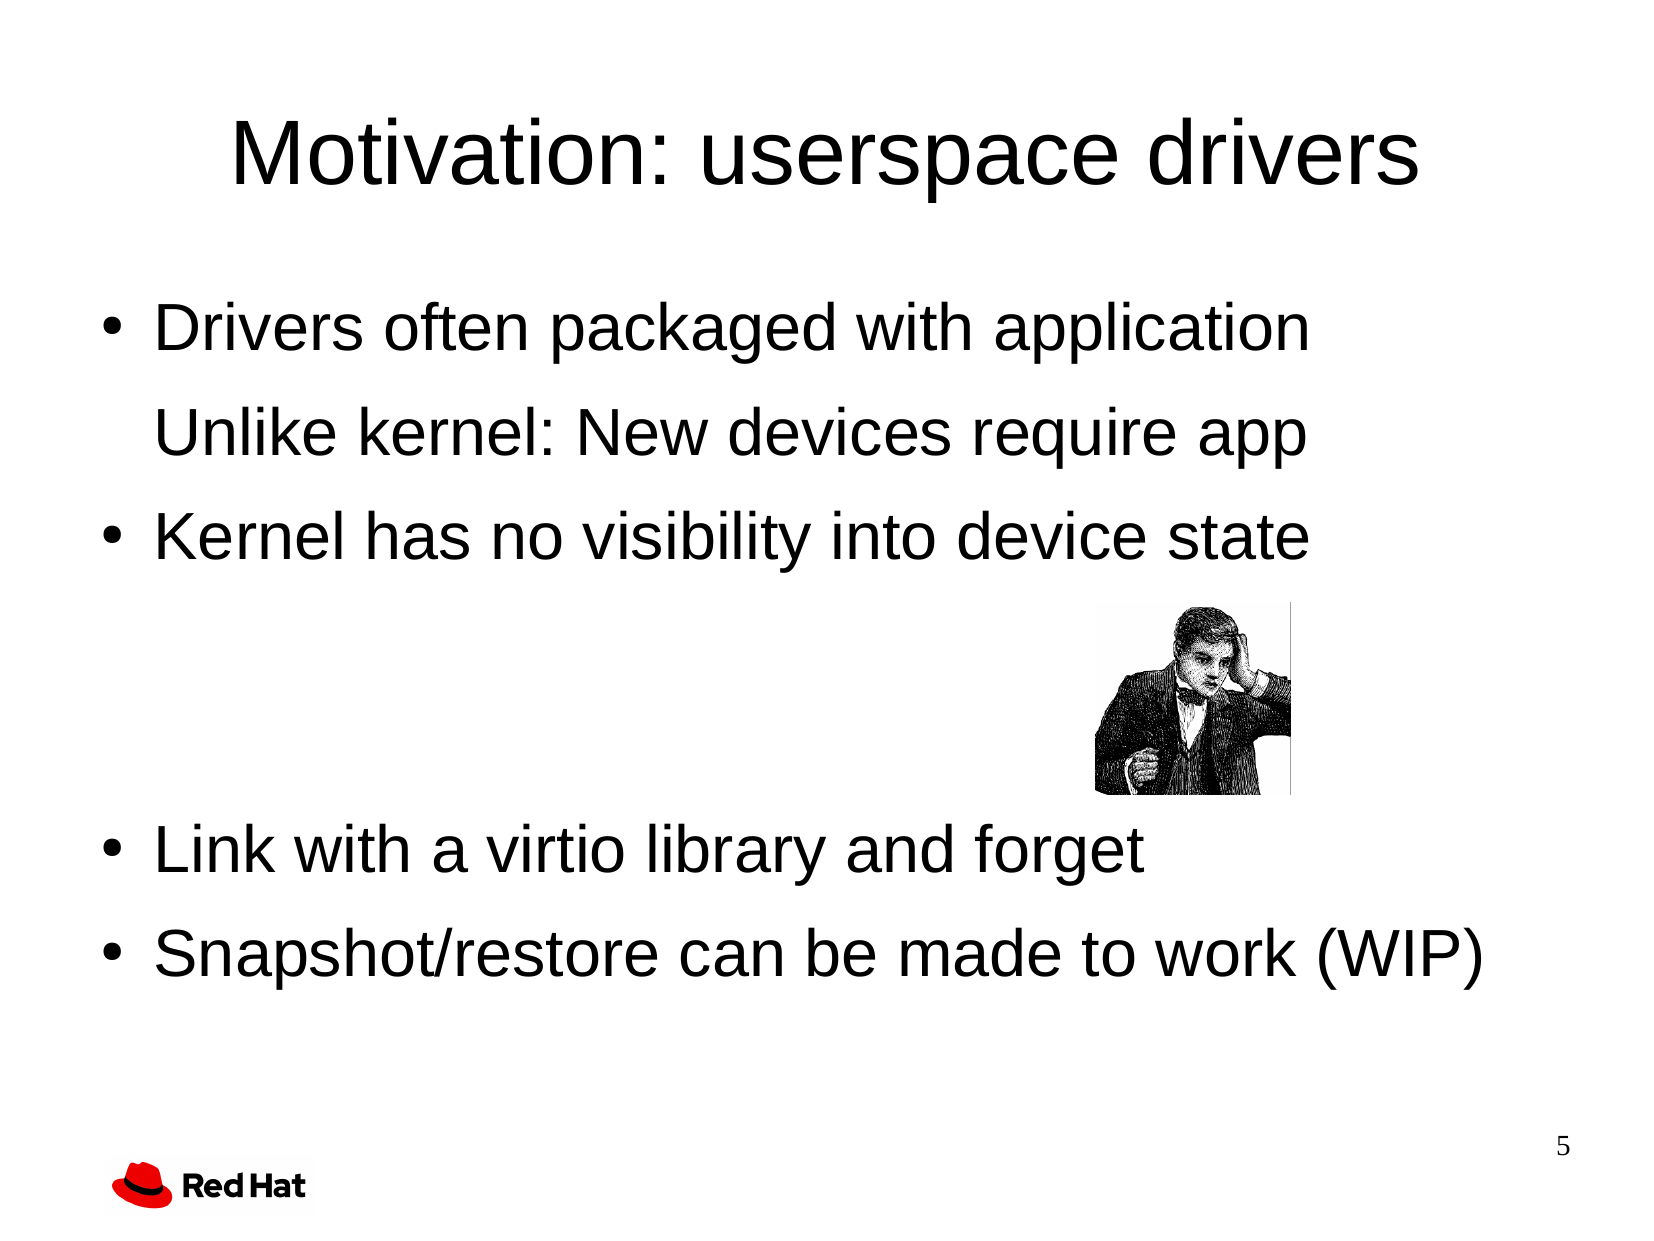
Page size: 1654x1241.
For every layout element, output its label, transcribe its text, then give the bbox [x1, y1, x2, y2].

picture [1095, 602, 1291, 796]
picture [105, 1154, 314, 1216]
title Motivation: userspace drivers [82, 49, 1571, 257]
list Drivers often packaged with application Unlike kernel: New devices require app Kernel has no visibility into device state Link with a virtio library and forget Snapshot/restore can be made to work (WIP) [82, 290, 1571, 1010]
